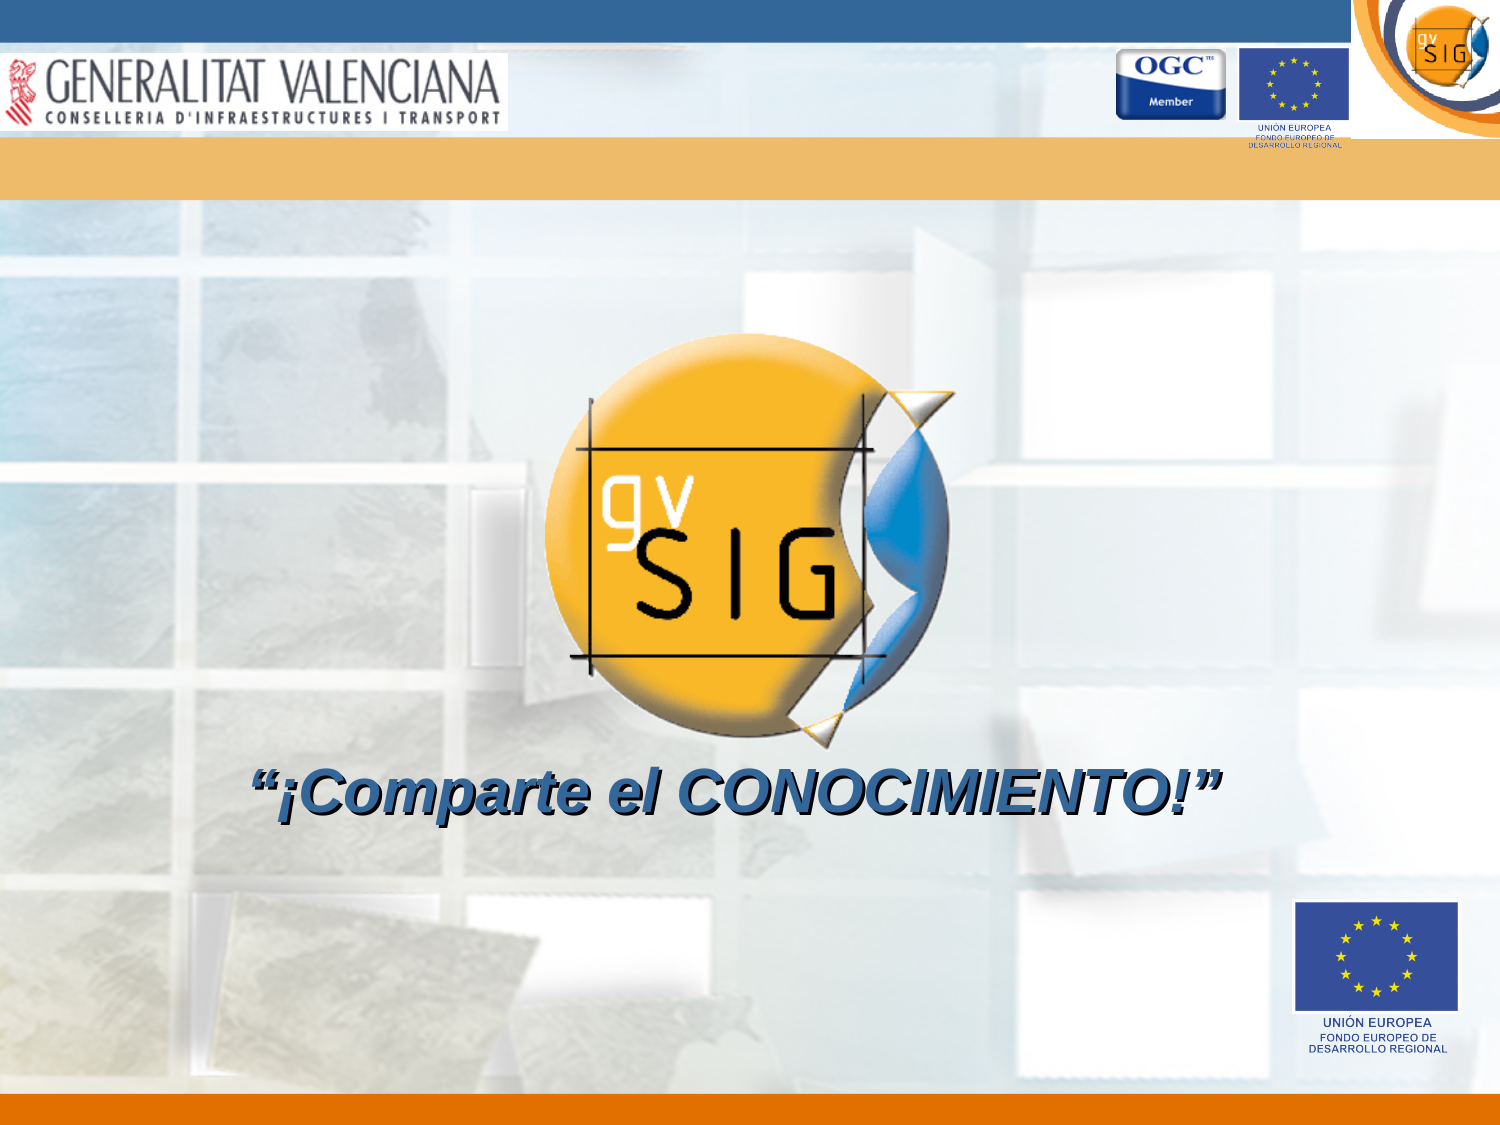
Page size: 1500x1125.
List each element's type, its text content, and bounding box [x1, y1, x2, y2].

picture [1292, 899, 1461, 1053]
picture [1116, 49, 1226, 120]
picture [0, 53, 508, 131]
text_box “¡Comparte el CONOCIMIENTO!” [40, 751, 1429, 929]
picture [537, 329, 960, 755]
picture [1237, 0, 1500, 148]
